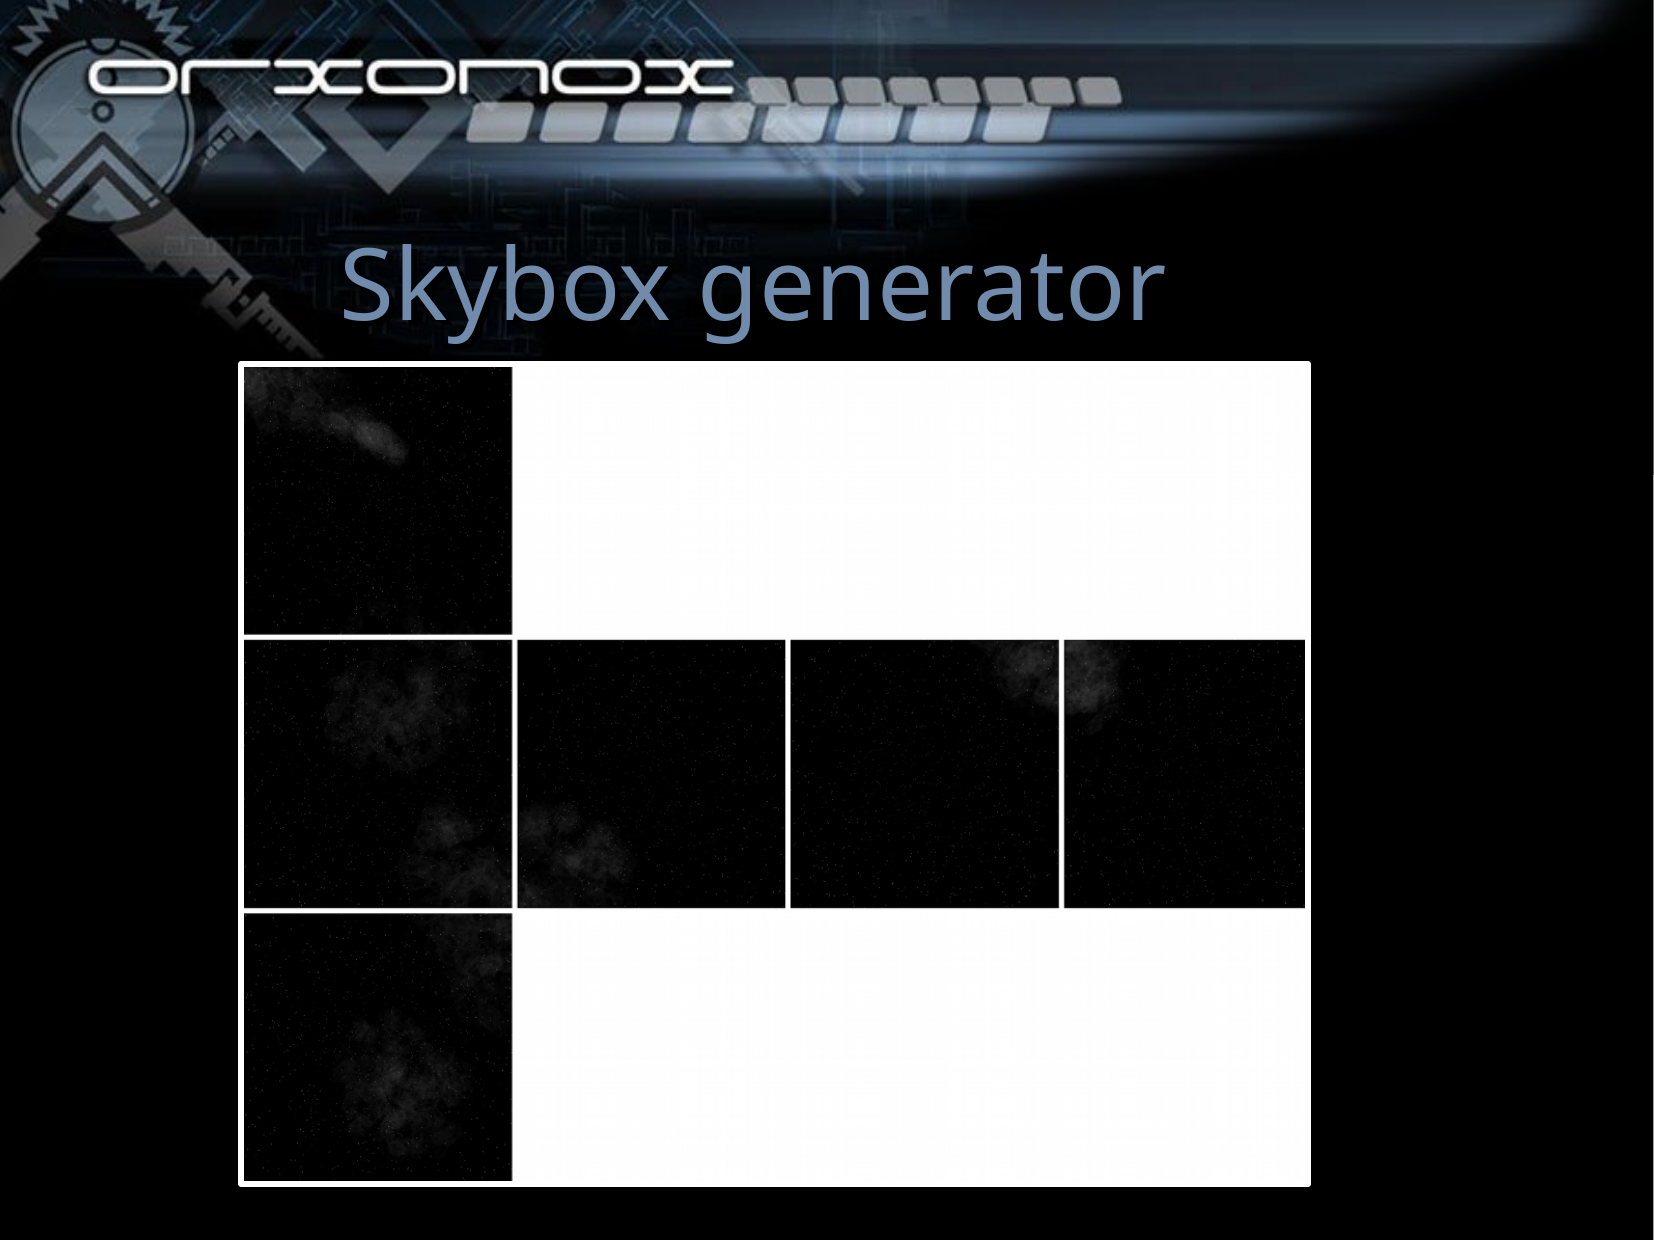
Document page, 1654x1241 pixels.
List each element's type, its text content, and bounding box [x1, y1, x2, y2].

picture [0, 0, 1654, 475]
picture [244, 366, 1306, 1182]
text_box Skybox generator [324, 205, 1300, 337]
